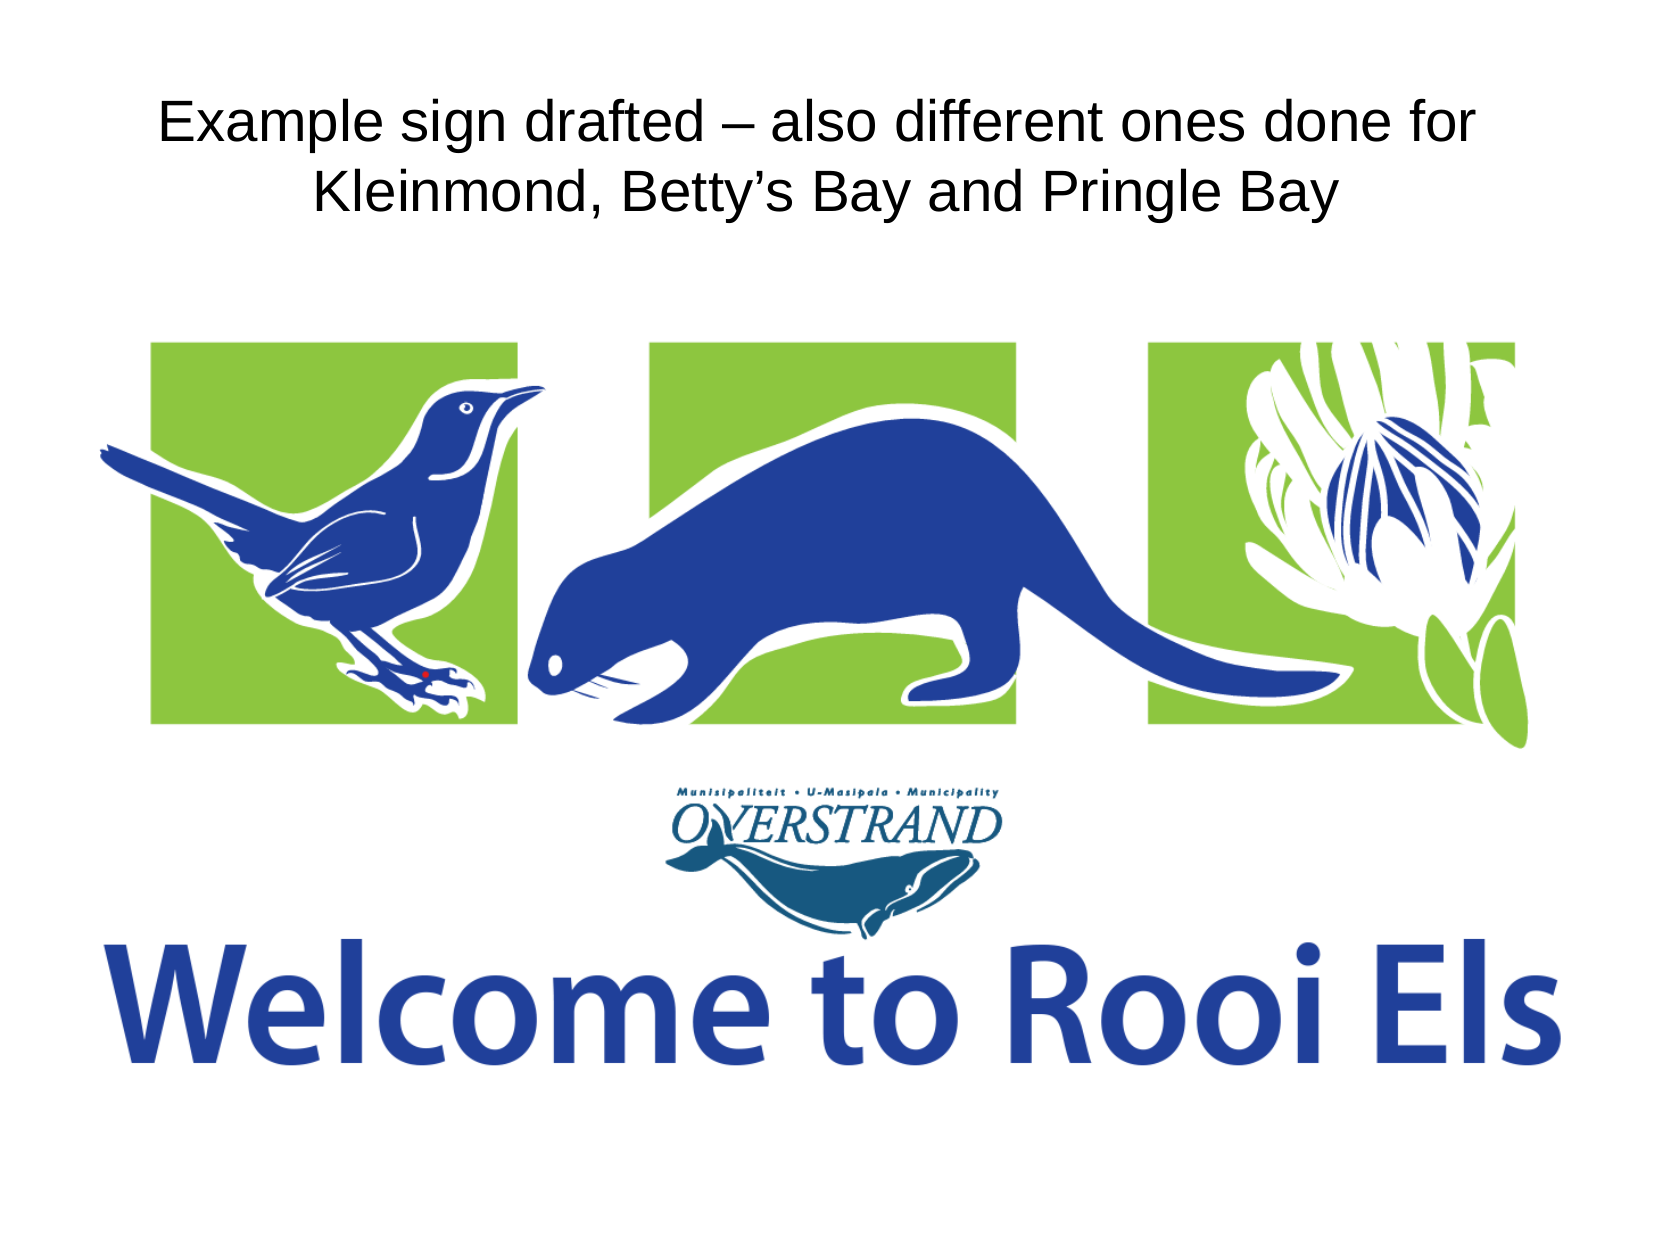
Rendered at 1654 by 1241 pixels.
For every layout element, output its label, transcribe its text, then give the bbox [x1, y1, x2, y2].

picture [82, 320, 1571, 1079]
title Example sign drafted – also different ones done for Kleinmond, Betty’s Bay and Pringle Bay [82, 49, 1571, 257]
